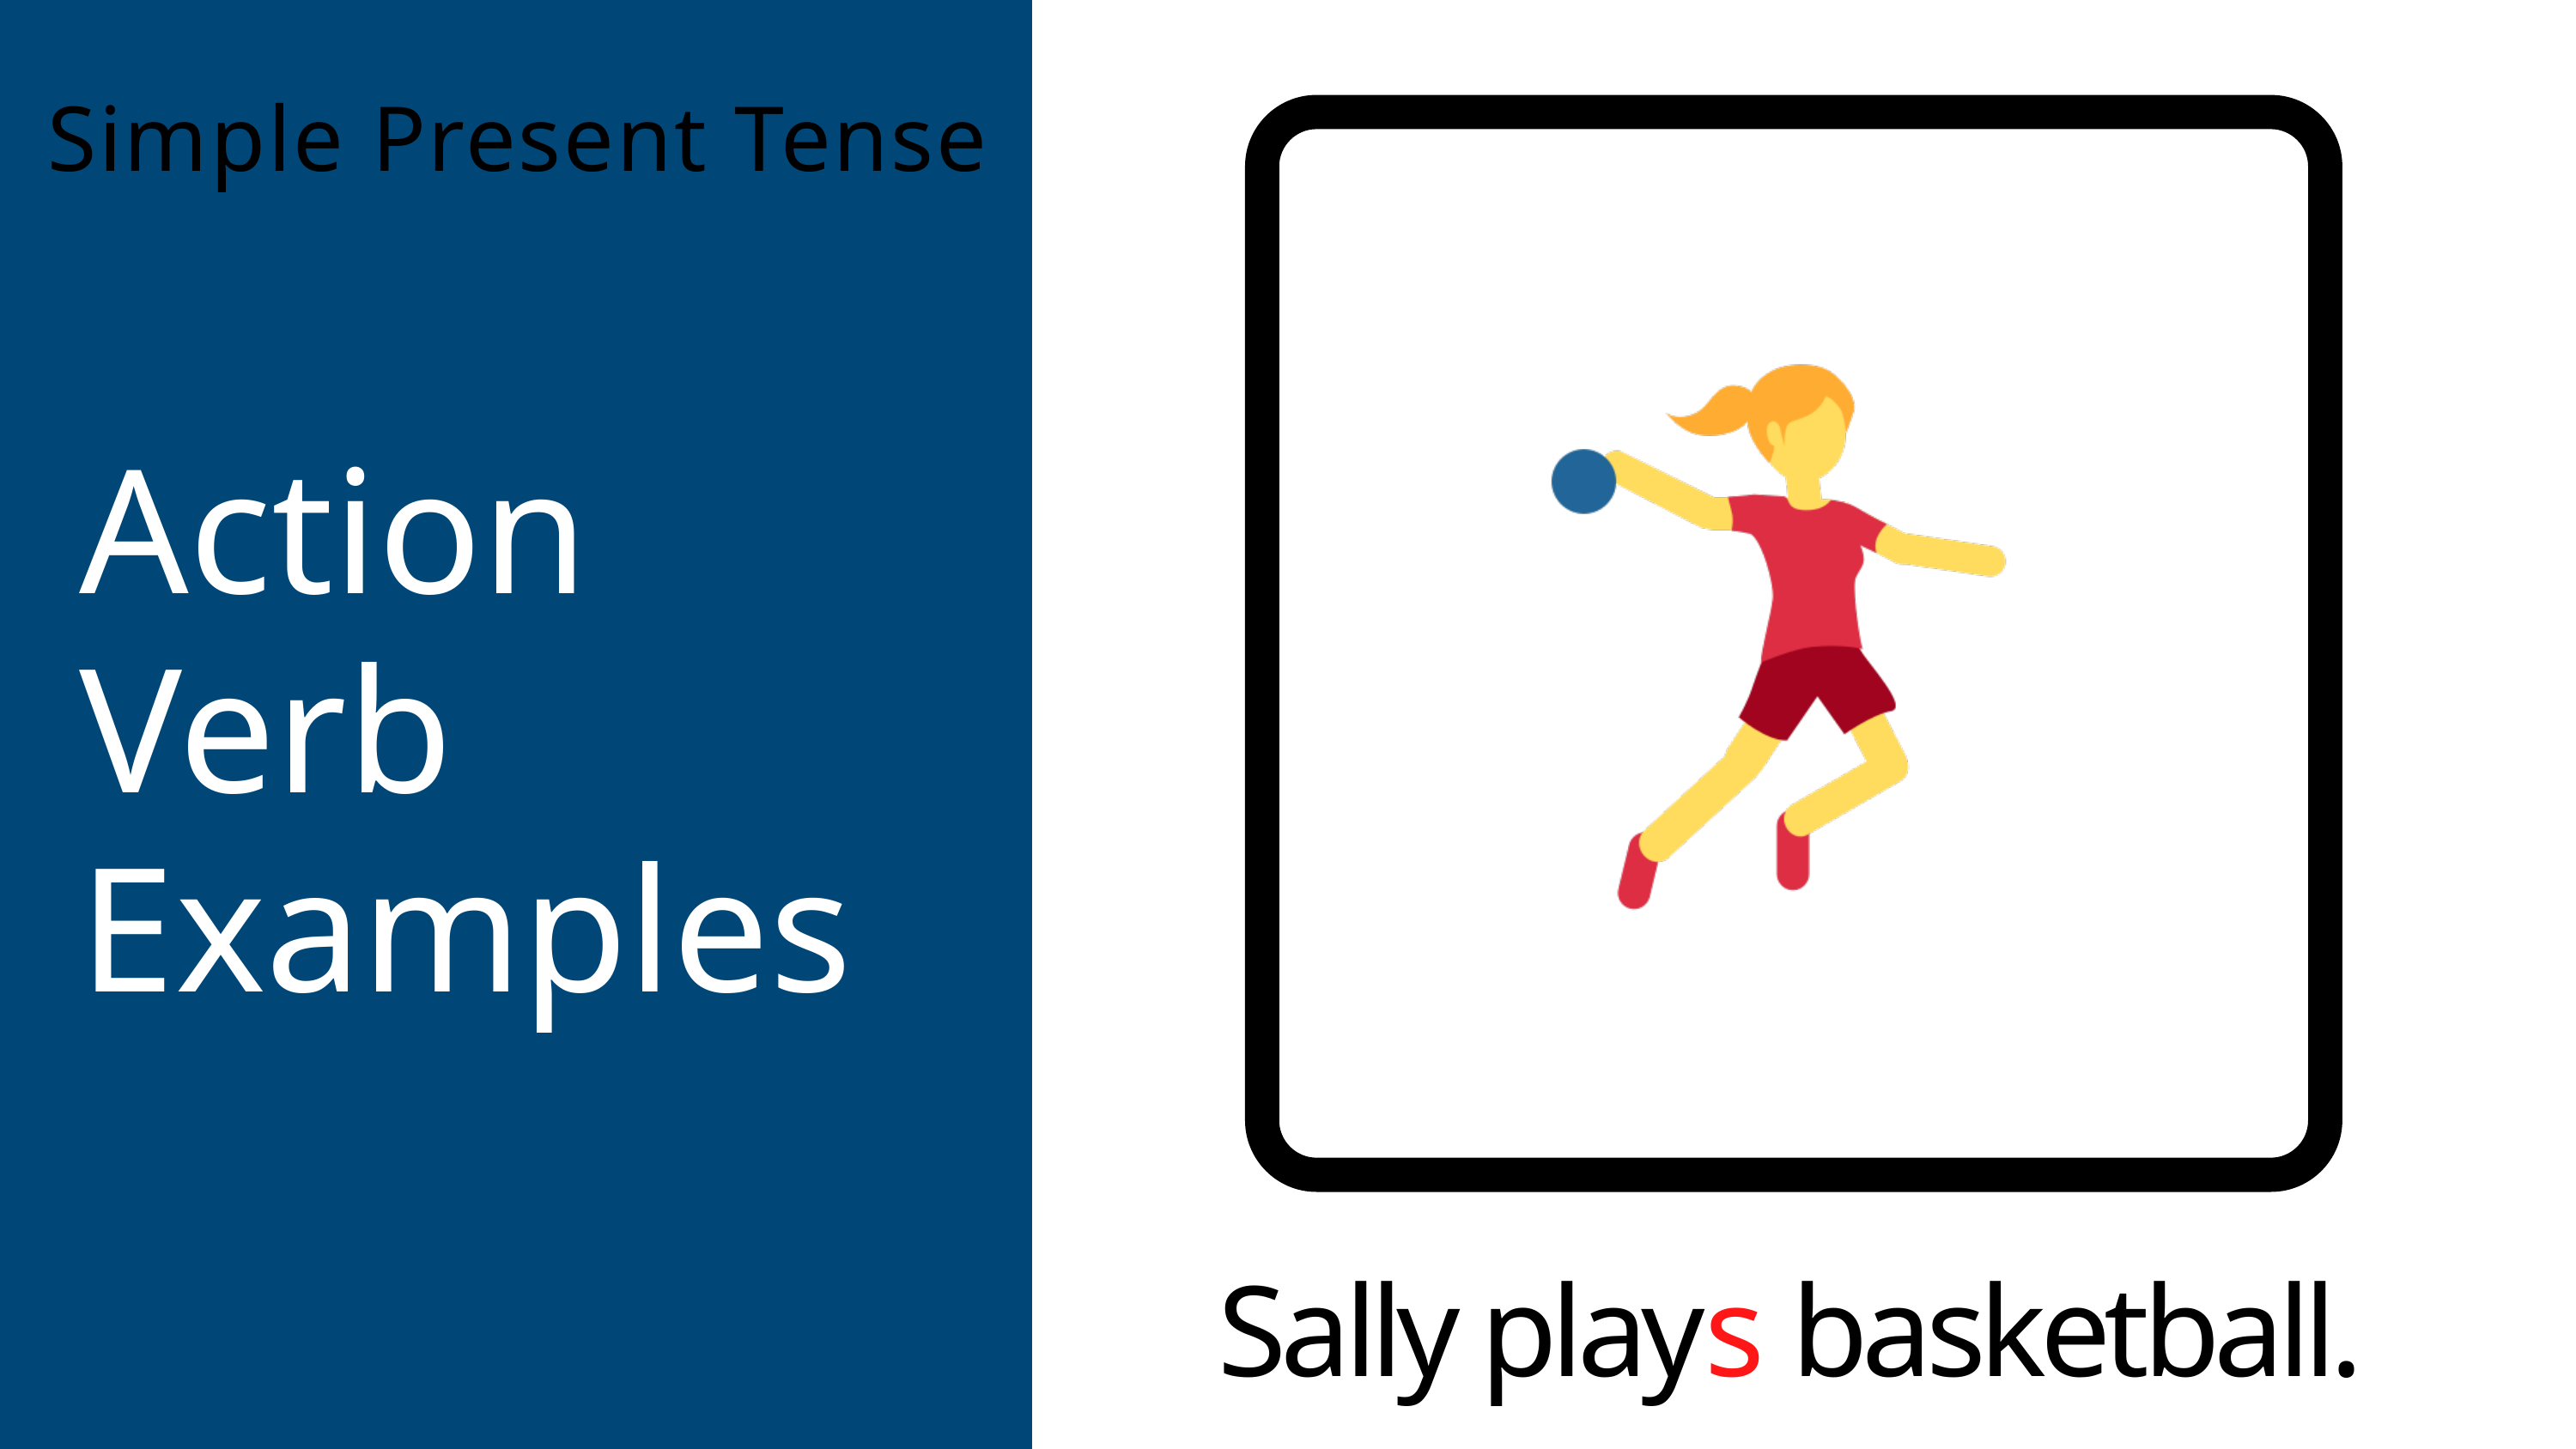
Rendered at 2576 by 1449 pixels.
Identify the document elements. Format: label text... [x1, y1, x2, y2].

text_box [1244, 94, 2342, 1192]
text_box Action Verb Examples [79, 428, 957, 1026]
text_box Simple Present Tense [45, 64, 991, 311]
text_box Sally plays basketball. [1032, 1238, 2576, 1399]
picture [1504, 353, 2084, 933]
text_box [0, 0, 1032, 1449]
